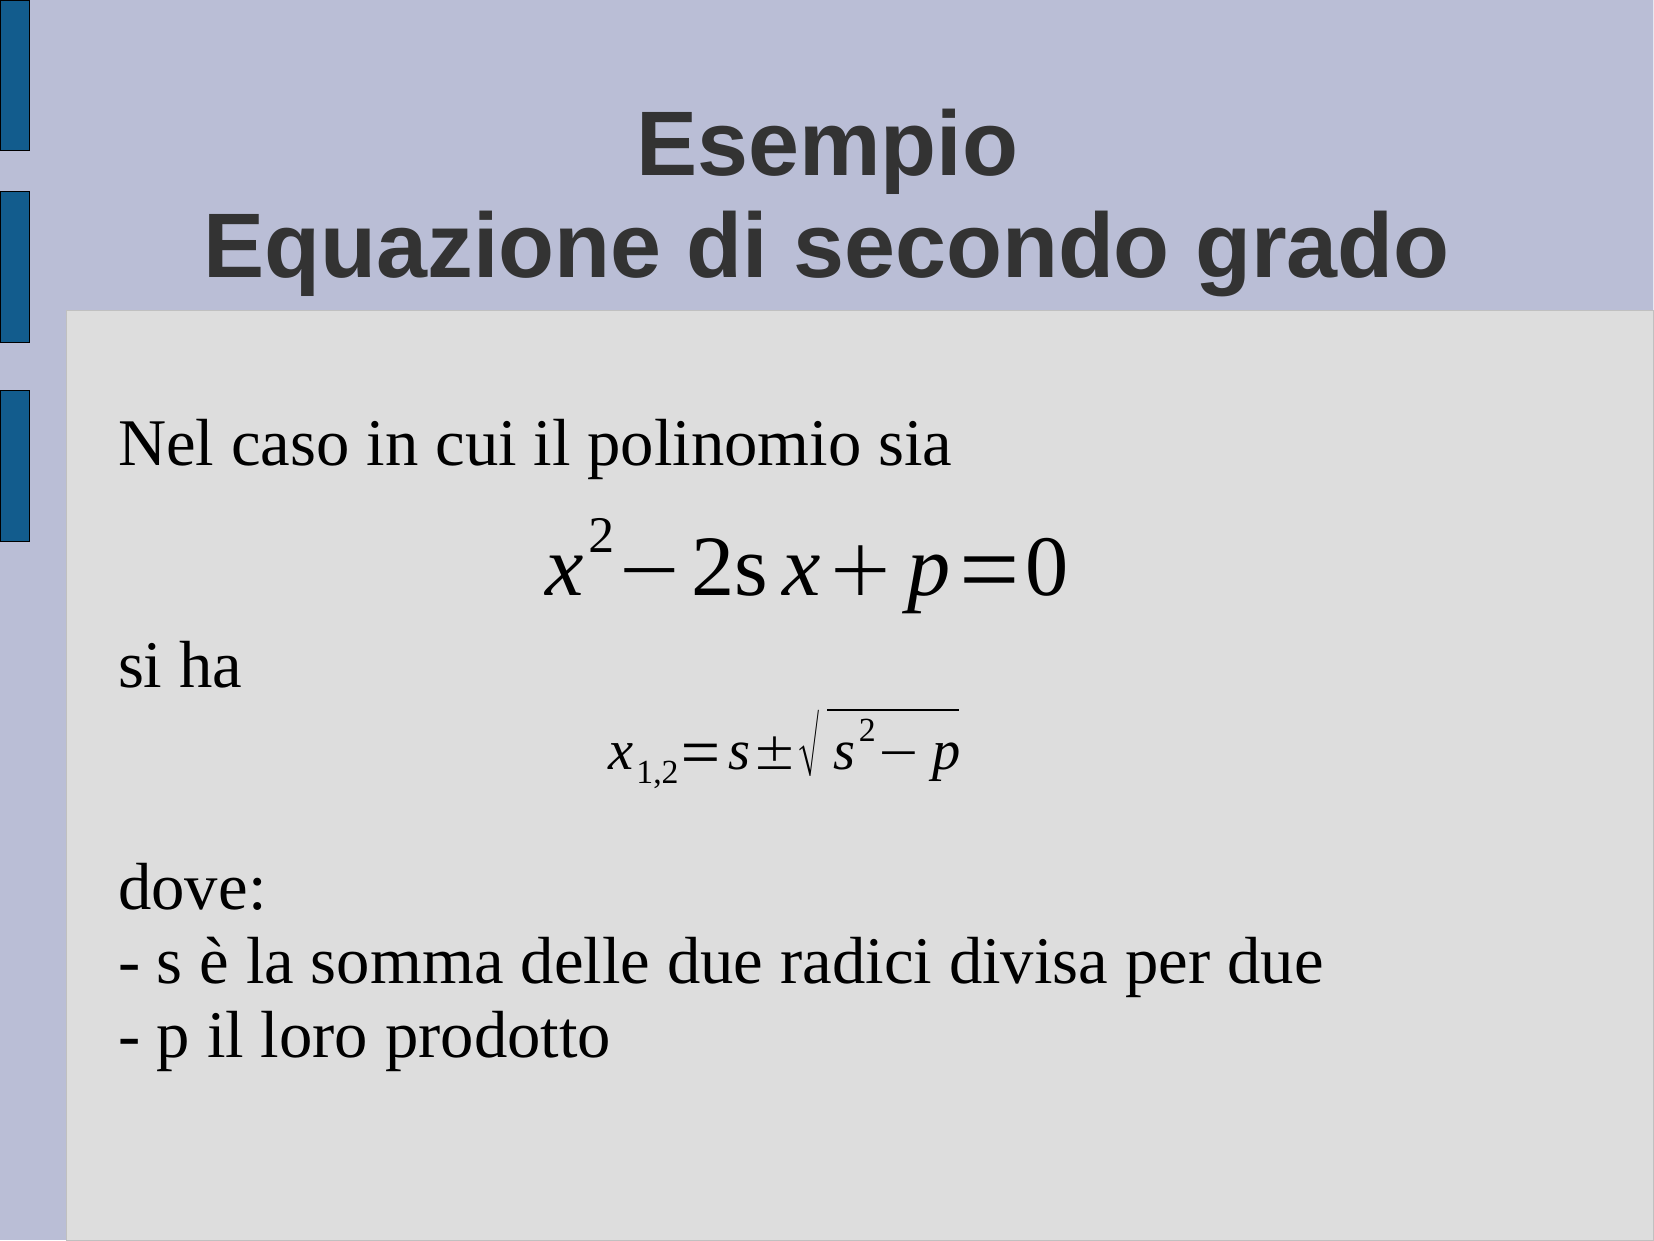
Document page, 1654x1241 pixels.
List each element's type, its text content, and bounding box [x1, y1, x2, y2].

chart [590, 705, 974, 792]
chart [518, 503, 1089, 615]
title Esempio Equazione di secondo grado [121, 92, 1534, 298]
subtitle Nel caso in cui il polinomio sia si ha dove: - s è la somma delle due radici divisa per due - p il loro prodotto [118, 355, 1531, 1123]
